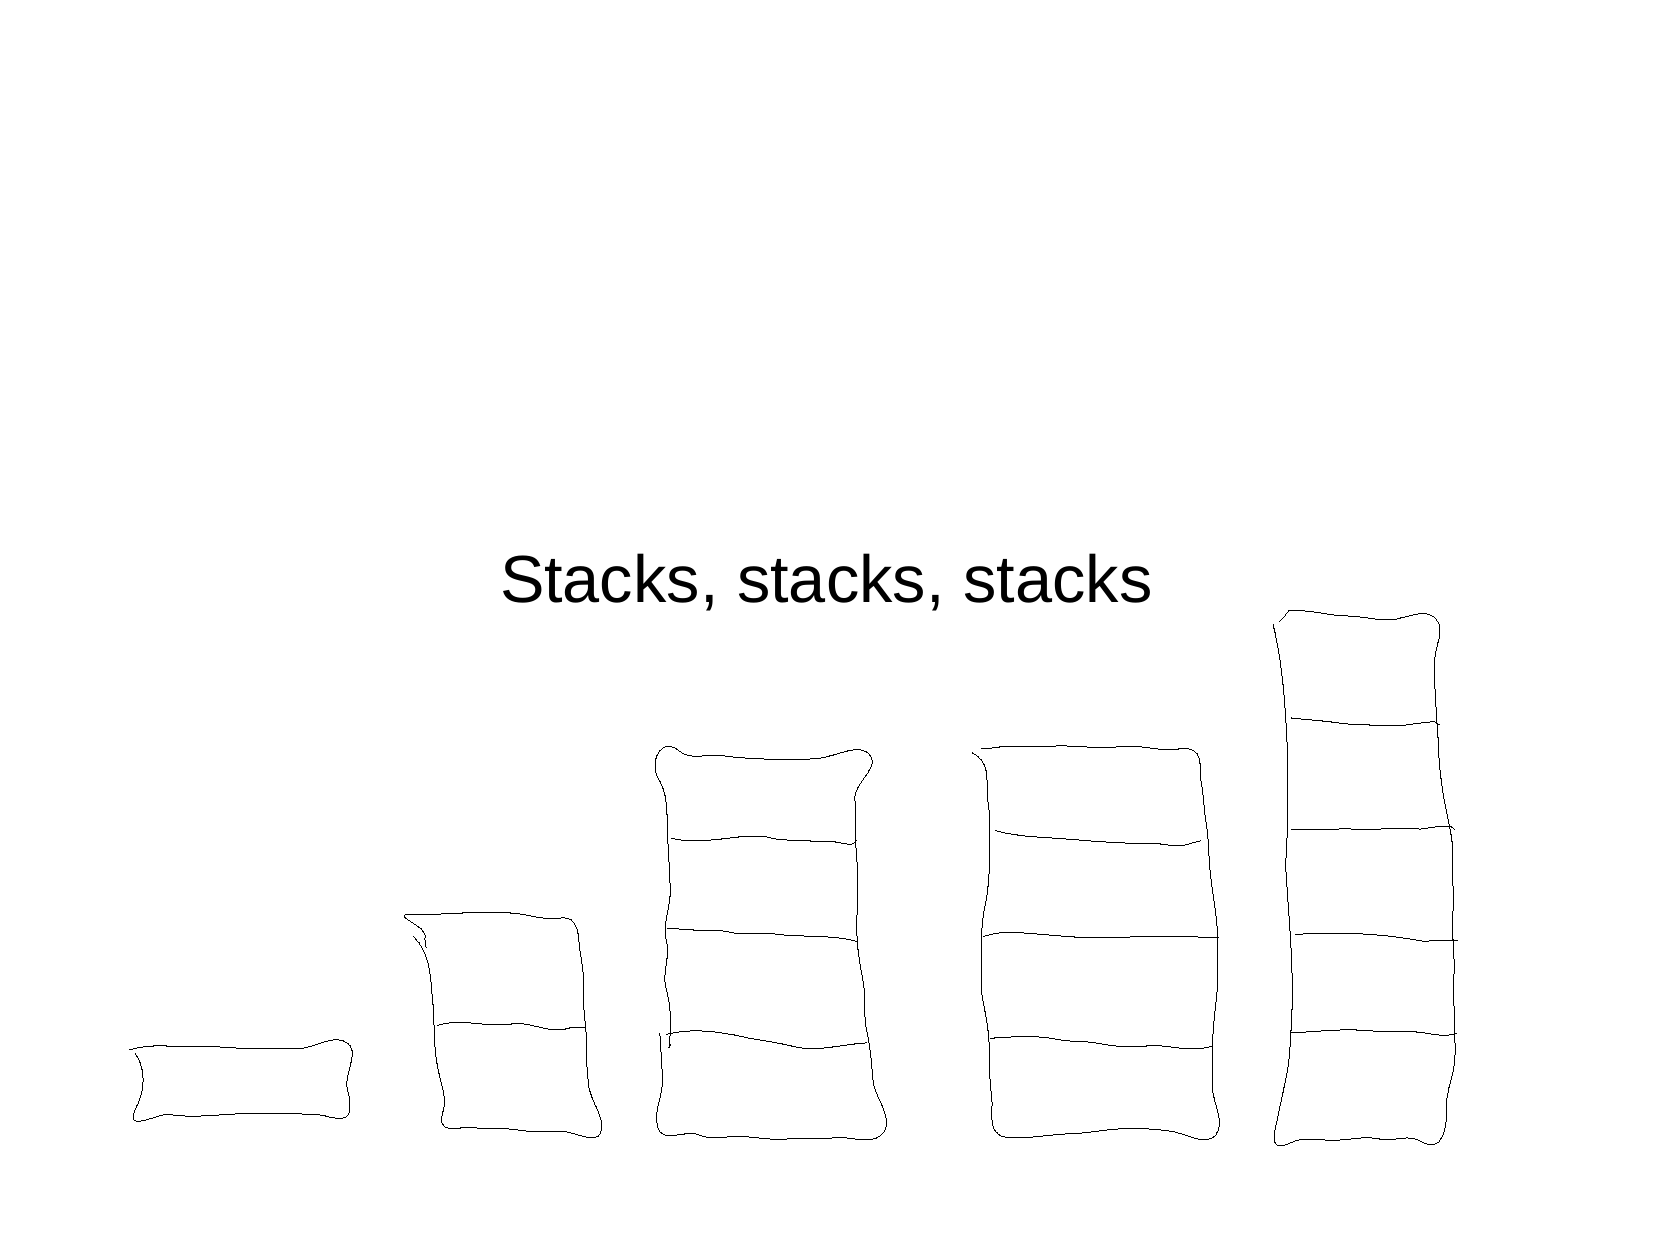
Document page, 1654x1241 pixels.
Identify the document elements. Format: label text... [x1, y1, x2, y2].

subtitle Stacks, stacks, stacks [82, 56, 1571, 1102]
